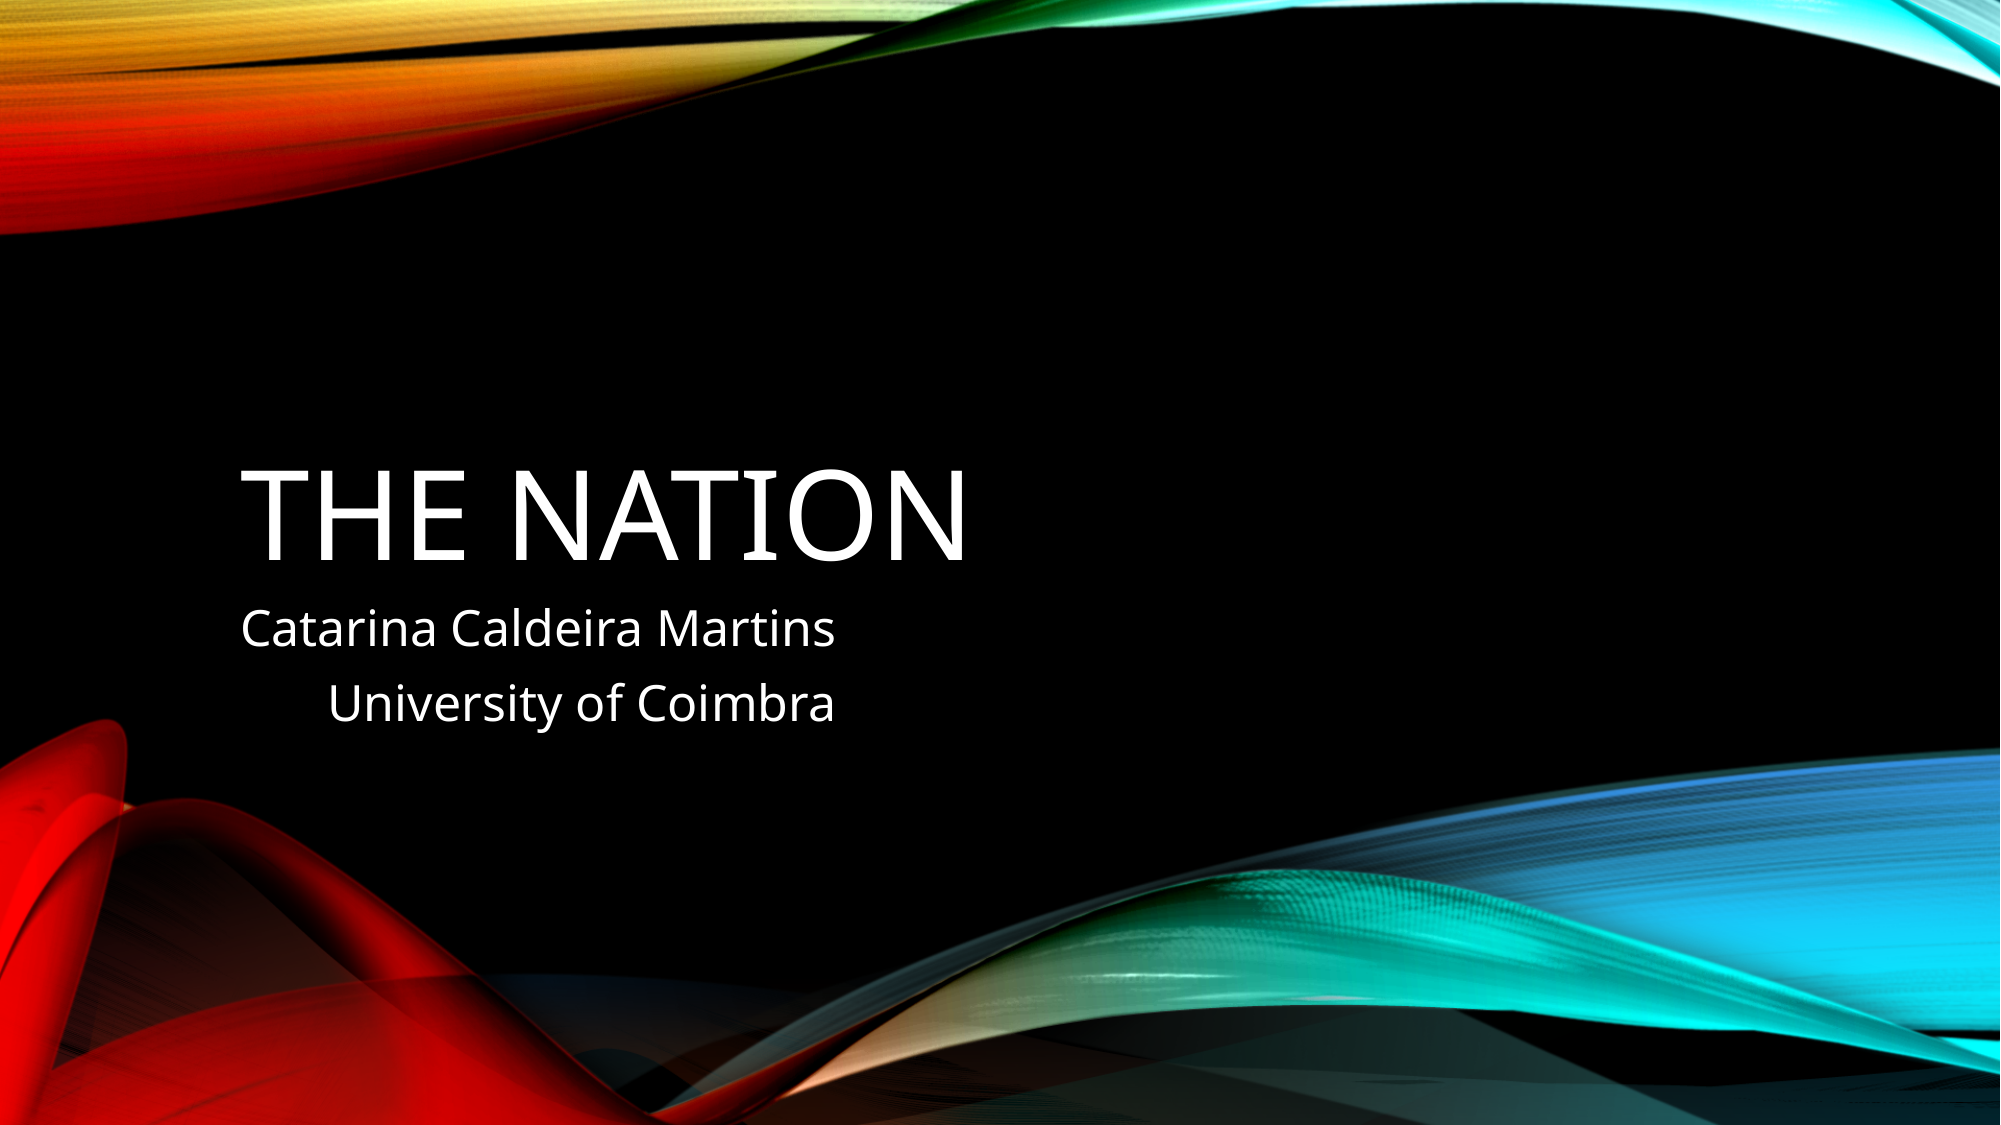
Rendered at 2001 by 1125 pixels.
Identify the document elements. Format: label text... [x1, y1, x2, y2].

subtitle Catarina Caldeira Martins University of Coimbra [225, 595, 1776, 709]
title The nation [225, 295, 1776, 595]
